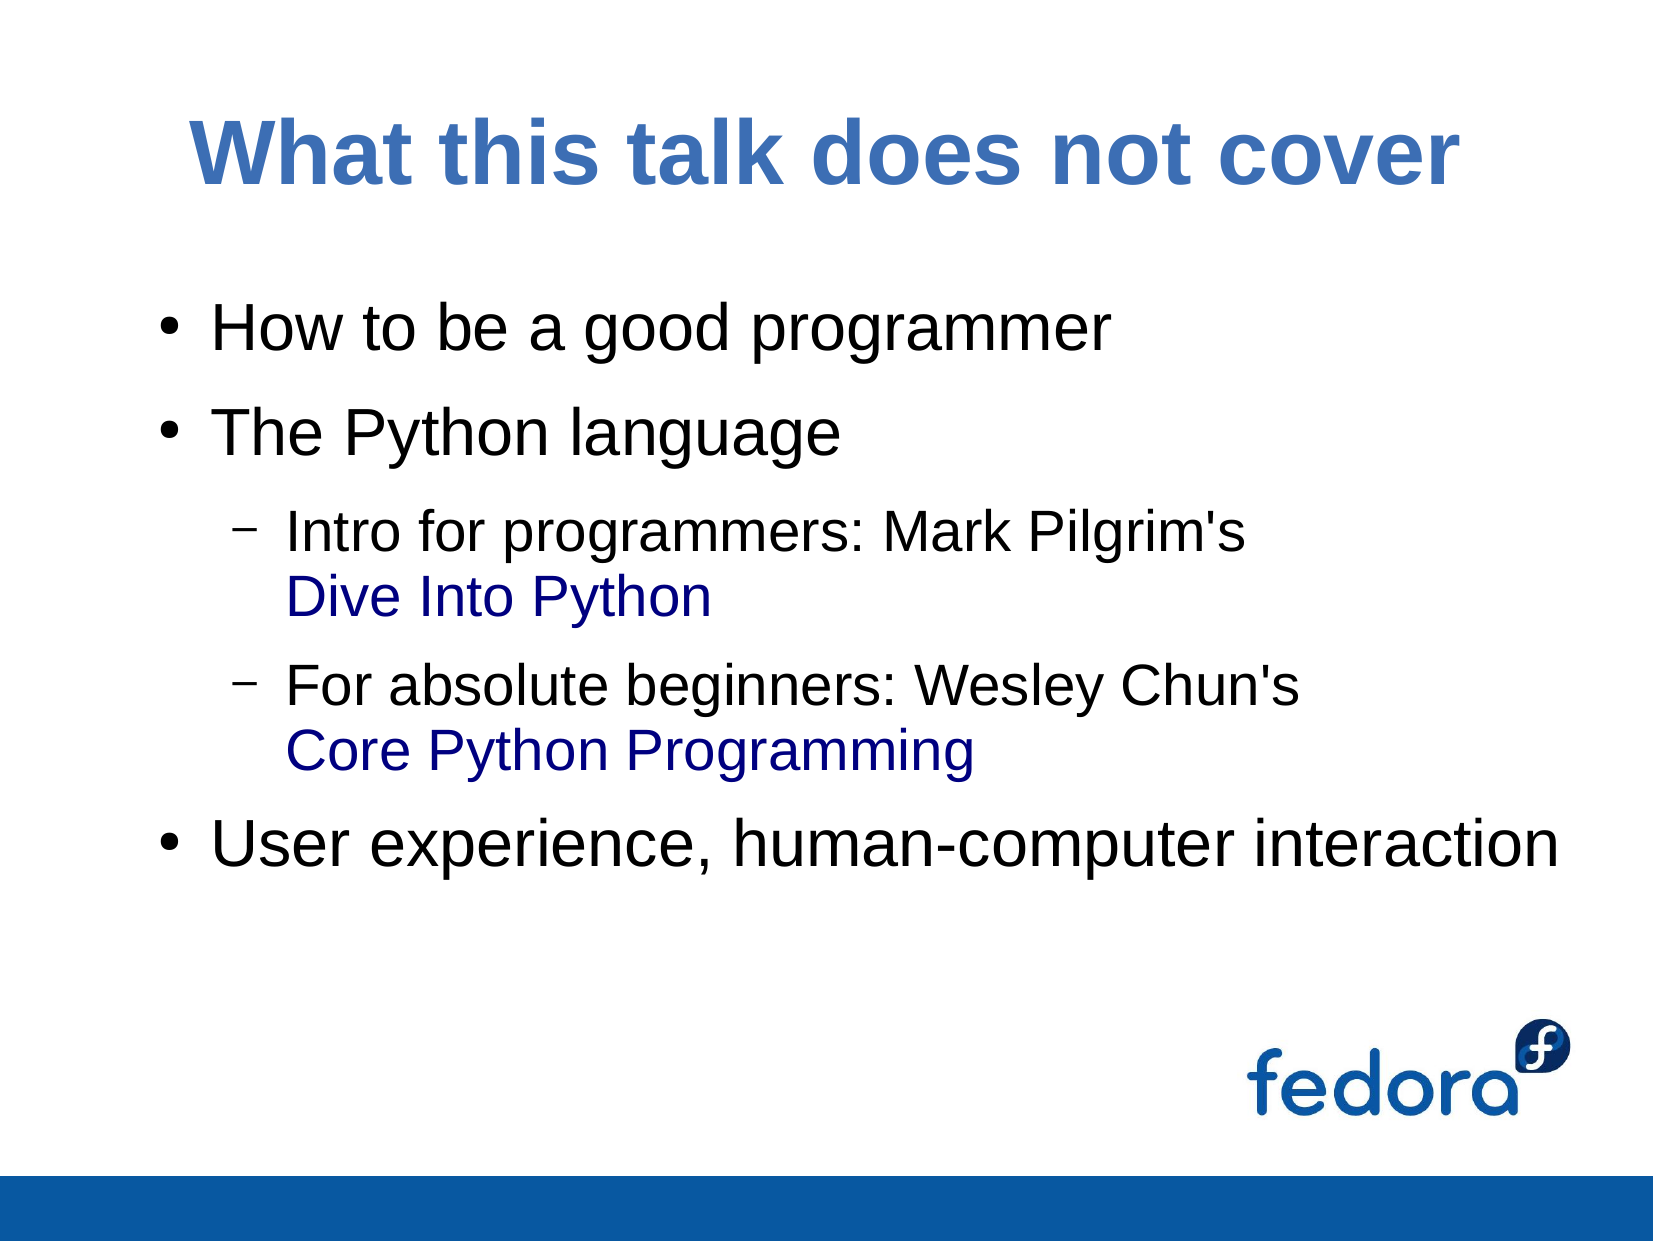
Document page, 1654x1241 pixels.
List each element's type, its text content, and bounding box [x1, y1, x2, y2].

list How to be a good programmer The Python language Intro for programmers: Mark Pilgrim's Dive Into Python For absolute beginners: Wesley Chun's Core Python Programming User experience, human-computer interaction [82, 290, 1571, 1109]
title What this talk does not cover [82, 49, 1571, 257]
picture [0, 1176, 1653, 1241]
picture [1237, 1010, 1576, 1125]
